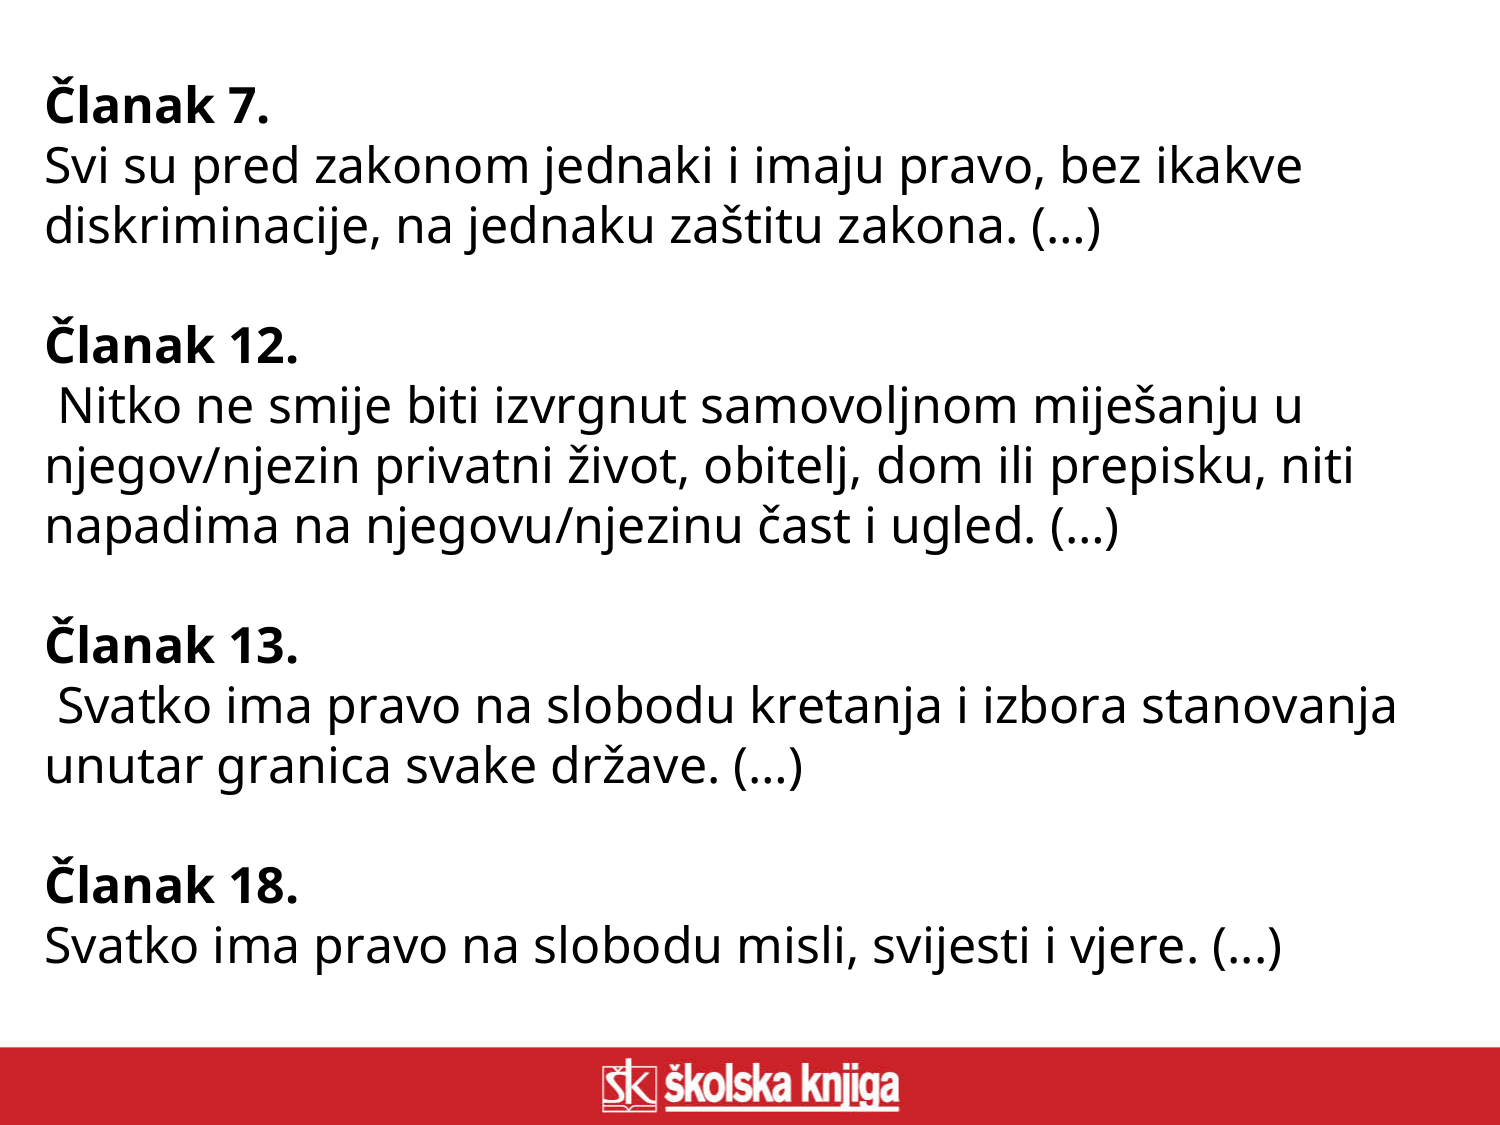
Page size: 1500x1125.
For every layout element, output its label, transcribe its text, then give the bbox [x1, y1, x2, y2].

picture [0, 1, 1500, 1125]
text_box Članak 7. Svi su pred zakonom jednaki i imaju pravo, bez ikakve diskriminacije, na jednaku zaštitu zakona. (…) Članak 12. Nitko ne smije biti izvrgnut samovoljnom miješanju u njegov/njezin privatni život, obitelj, dom ili prepisku, niti napadima na njegovu/njezinu čast i ugled. (…) Članak 13. Svatko ima pravo na slobodu kretanja i izbora stanovanja unutar granica svake države. (…) Članak 18. Svatko ima pravo na slobodu misli, svijesti i vjere. (...) [29, 66, 1459, 982]
